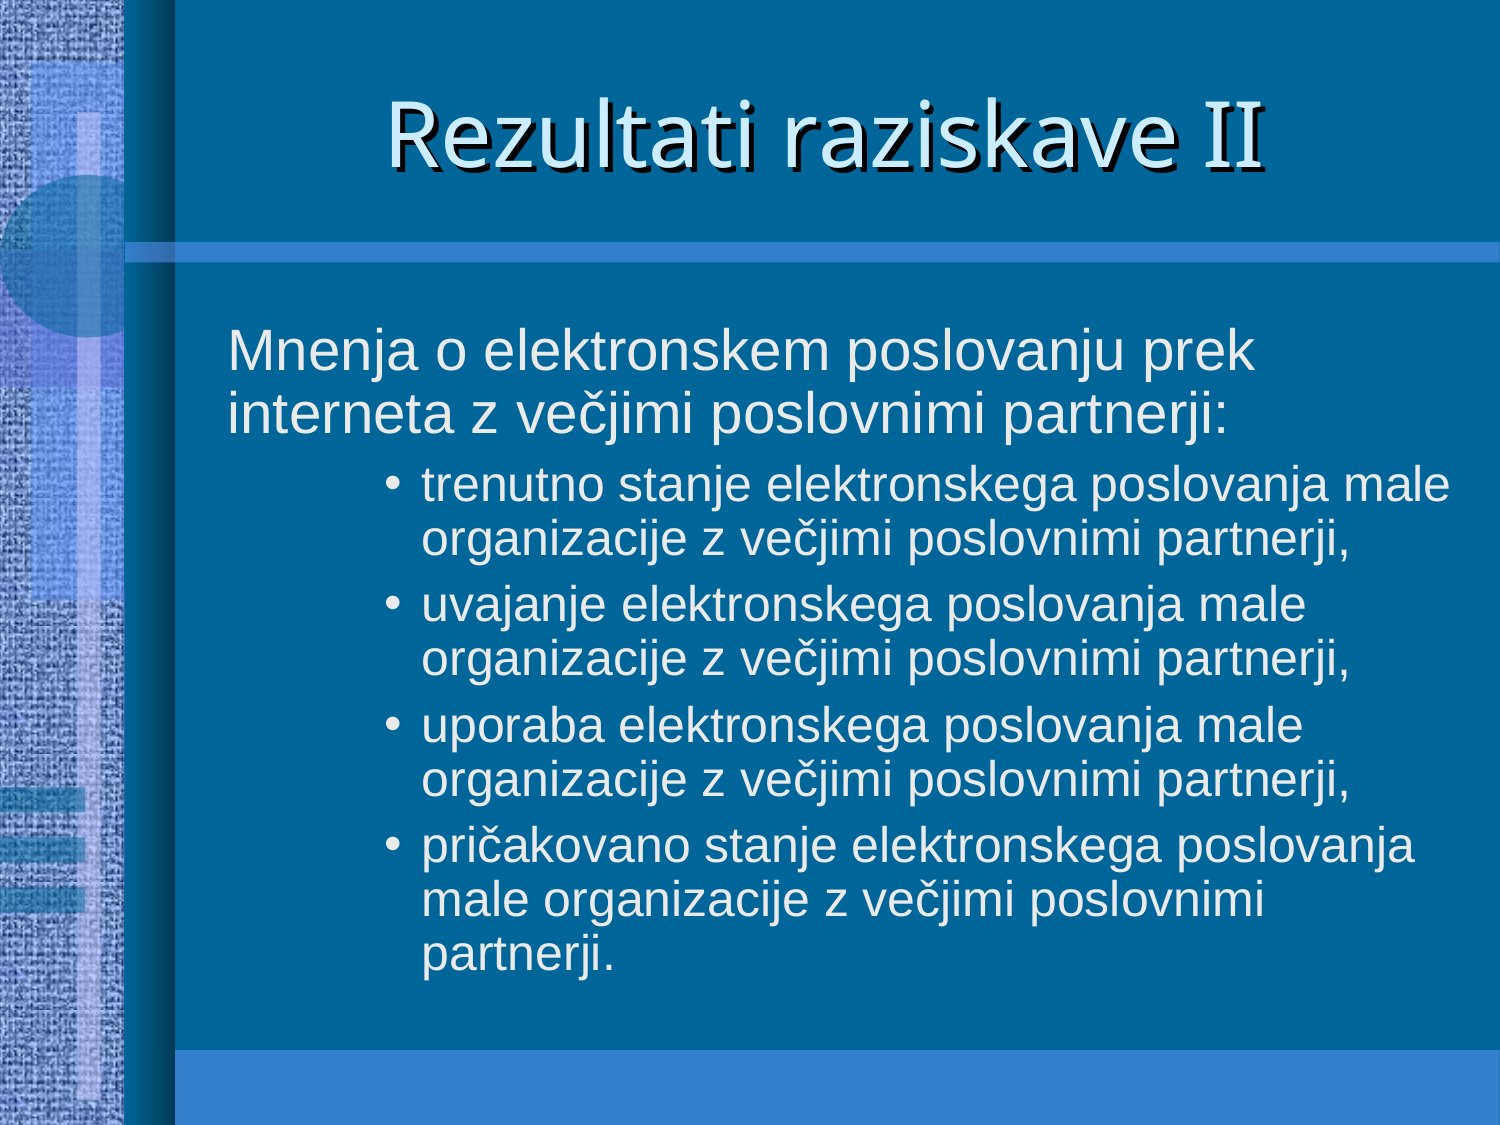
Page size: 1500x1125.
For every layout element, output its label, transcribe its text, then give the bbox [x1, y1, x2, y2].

list Mnenja o elektronskem poslovanju prek interneta z večjimi poslovnimi partnerji: trenutno stanje elektronskega poslovanja male organizacije z večjimi poslovnimi partnerji, uvajanje elektronskega poslovanja male organizacije z večjimi poslovnimi partnerji, uporaba elektronskega poslovanja male organizacije z večjimi poslovnimi partnerji, pričakovano stanje elektronskega poslovanja male organizacije z večjimi poslovnimi partnerji. [212, 312, 1488, 990]
picture [0, 388, 124, 1125]
title Rezultati raziskave II [187, 37, 1463, 225]
picture [0, 0, 123, 249]
